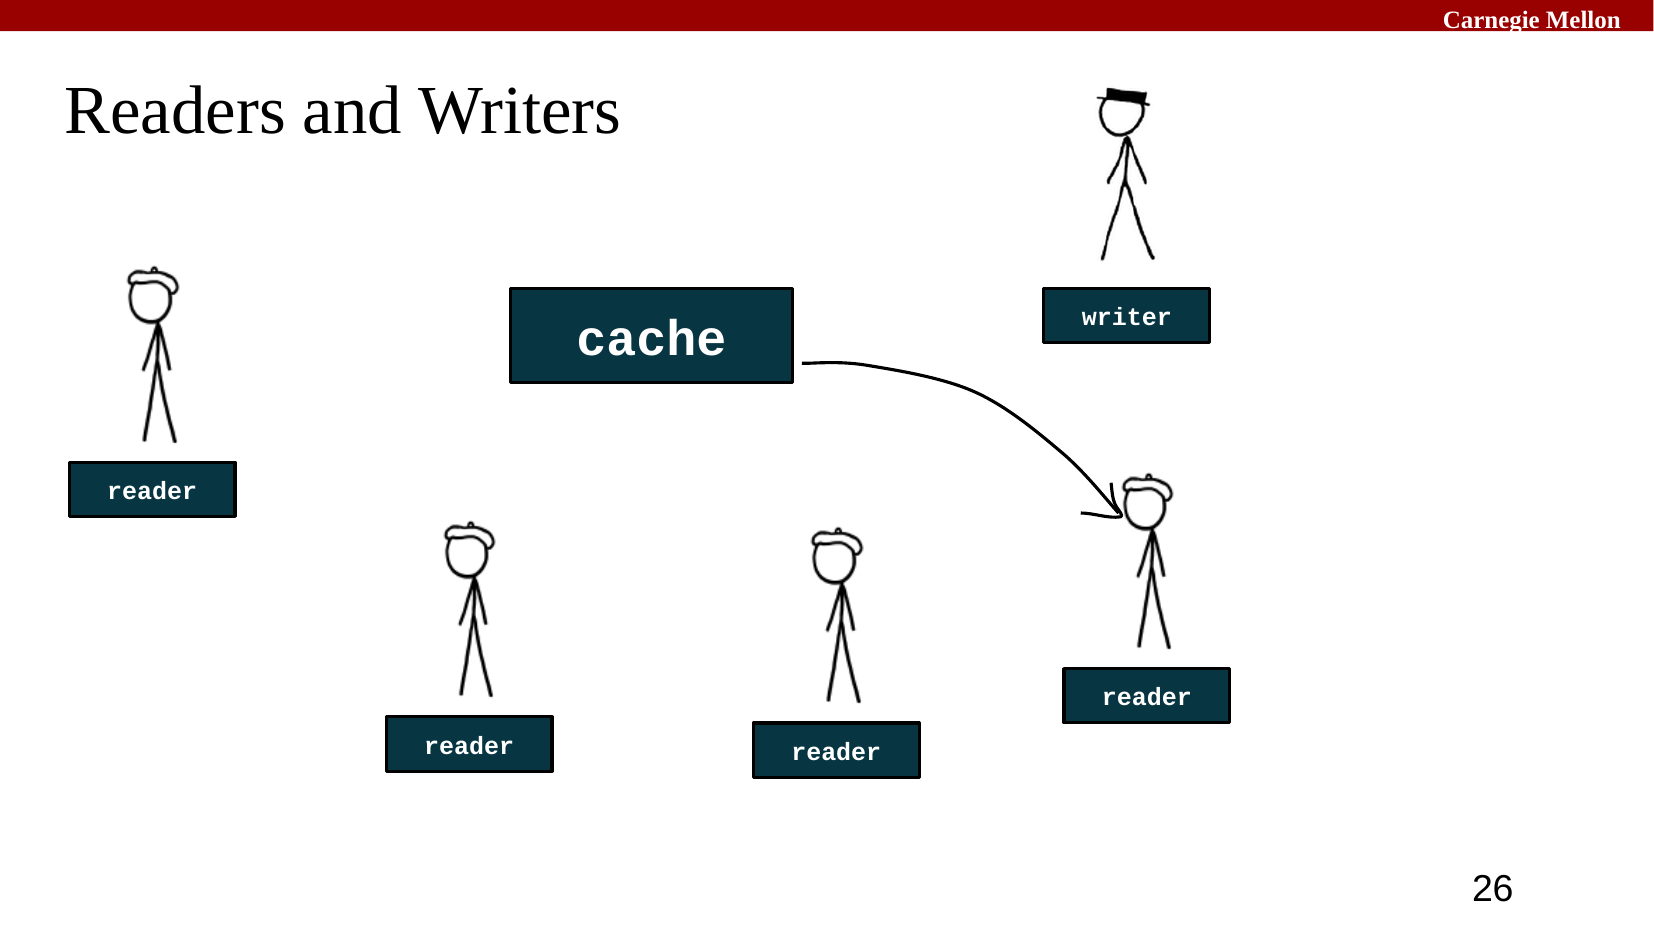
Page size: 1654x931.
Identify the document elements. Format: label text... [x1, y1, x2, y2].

text_box reader [69, 462, 235, 517]
text_box writer [1043, 288, 1210, 343]
picture [124, 261, 181, 449]
picture [1119, 468, 1175, 655]
text_box reader [753, 722, 920, 778]
picture [808, 522, 865, 709]
text_box reader [386, 716, 552, 772]
text_box reader [1063, 668, 1230, 723]
title Readers and Writers [64, 58, 1576, 163]
picture [441, 516, 497, 703]
text_box cache [510, 288, 793, 383]
picture [1093, 78, 1160, 265]
